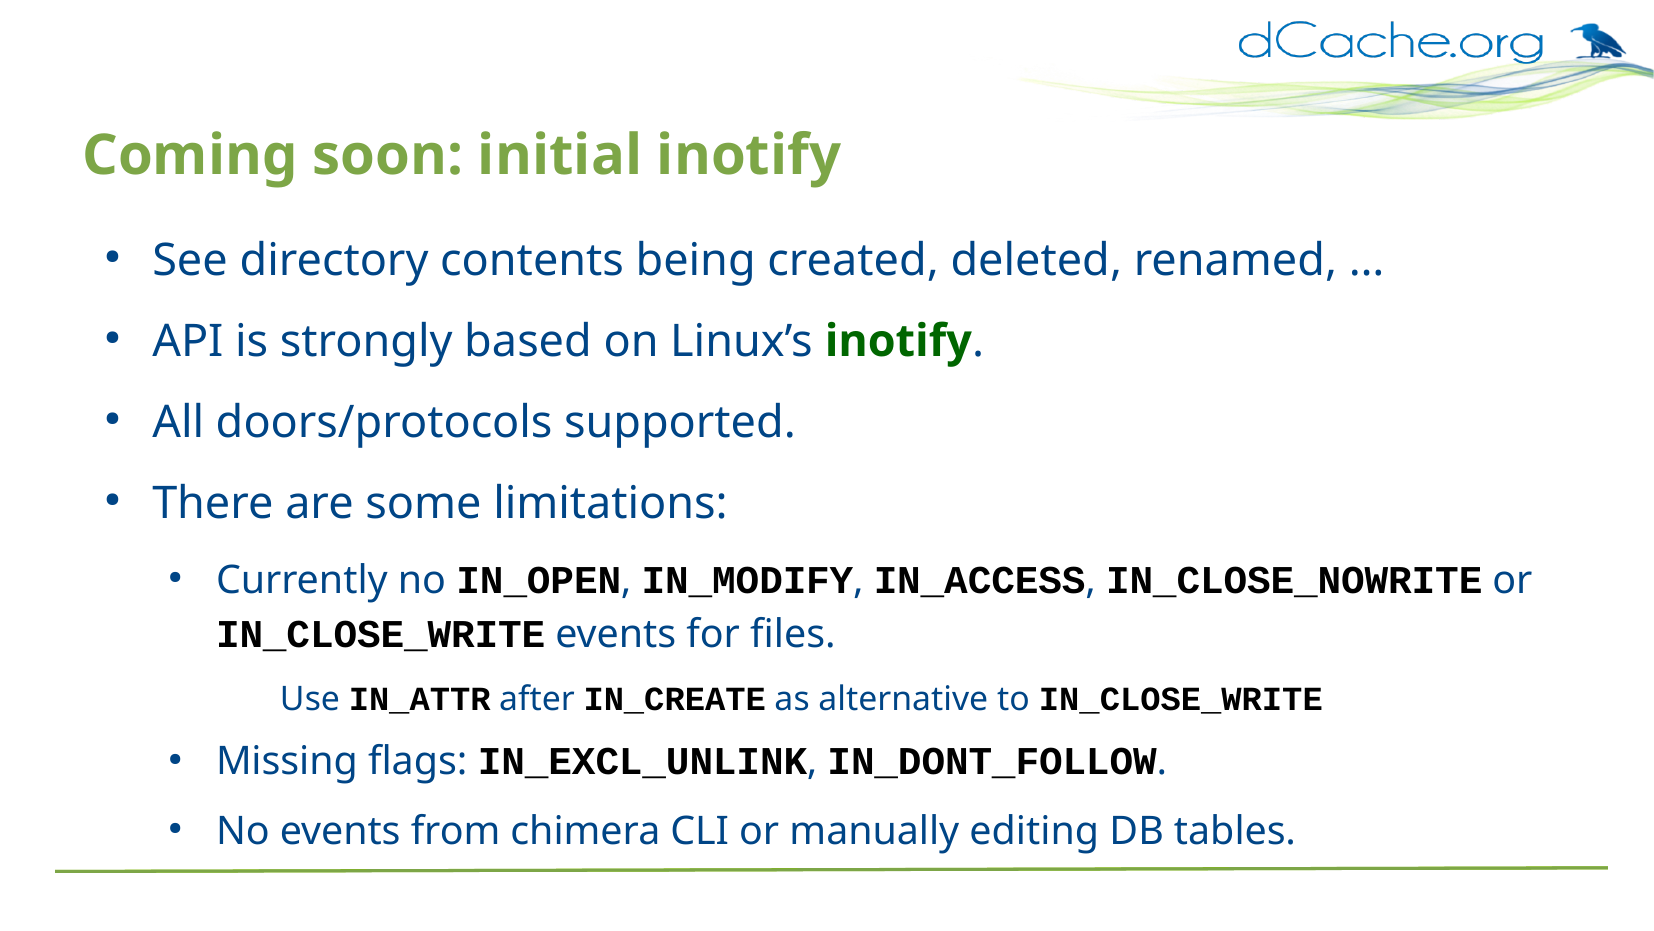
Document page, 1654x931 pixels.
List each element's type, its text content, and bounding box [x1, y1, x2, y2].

title Coming soon: initial inotify [82, 116, 1605, 189]
list See directory contents being created, deleted, renamed, … API is strongly based on Linux’s inotify. All doors/protocols supported. There are some limitations: Currently no IN_OPEN, IN_MODIFY, IN_ACCESS, IN_CLOSE_NOWRITE or IN_CLOSE_WRITE events for files. Use IN_ATTR after IN_CREATE as alternative to IN_CLOSE_WRITE Missing flags: IN_EXCL_UNLINK, IN_DONT_FOLLOW. No events from chimera CLI or manually editing DB tables. [88, 227, 1613, 860]
picture [956, 12, 1654, 127]
